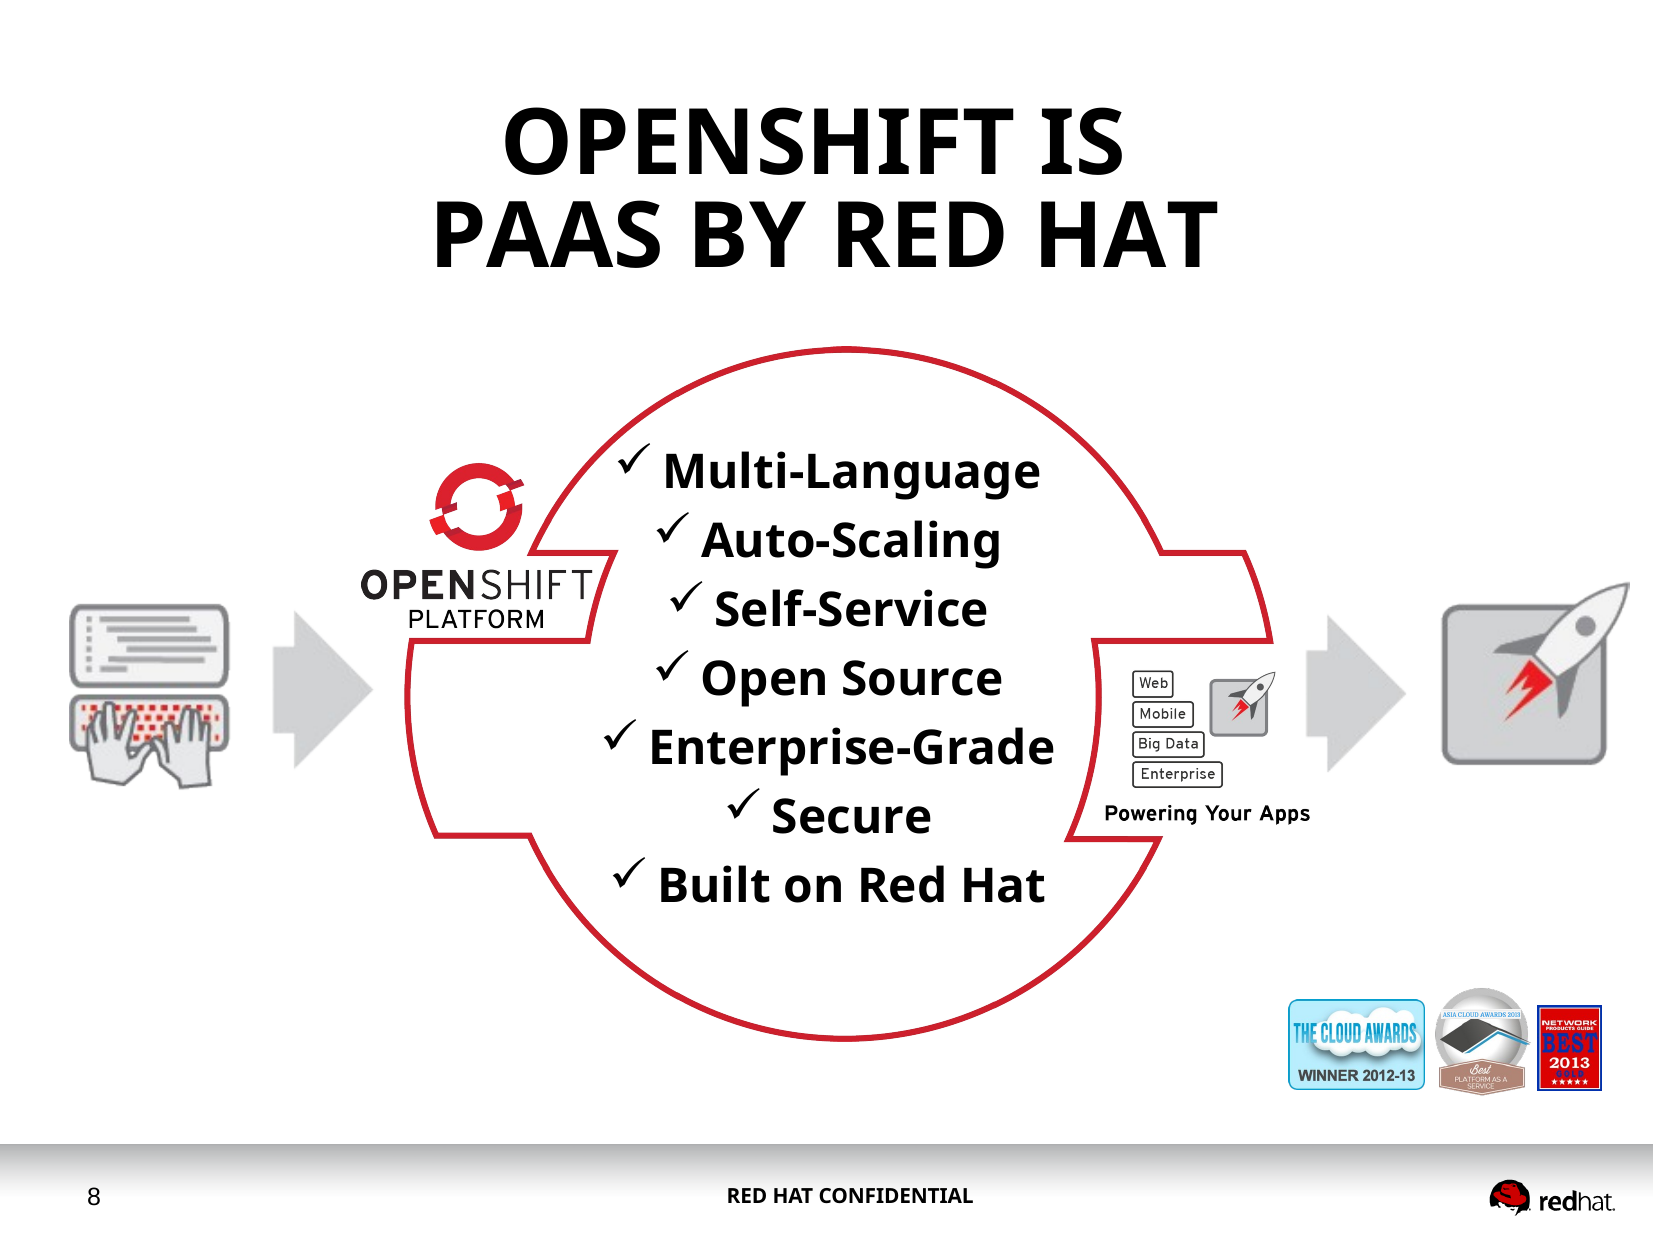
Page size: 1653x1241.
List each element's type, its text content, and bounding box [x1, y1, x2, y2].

picture [69, 346, 1630, 1090]
picture [1430, 984, 1536, 1106]
picture [1537, 1005, 1602, 1091]
picture [0, 1144, 1653, 1241]
text_box Multi-Language Auto-Scaling Self-Service Open Source Enterprise-Grade Secure Built on Red Hat [530, 421, 1117, 972]
text_box OPENSHIFT IS PAAS BY RED HAT [390, 92, 1261, 295]
